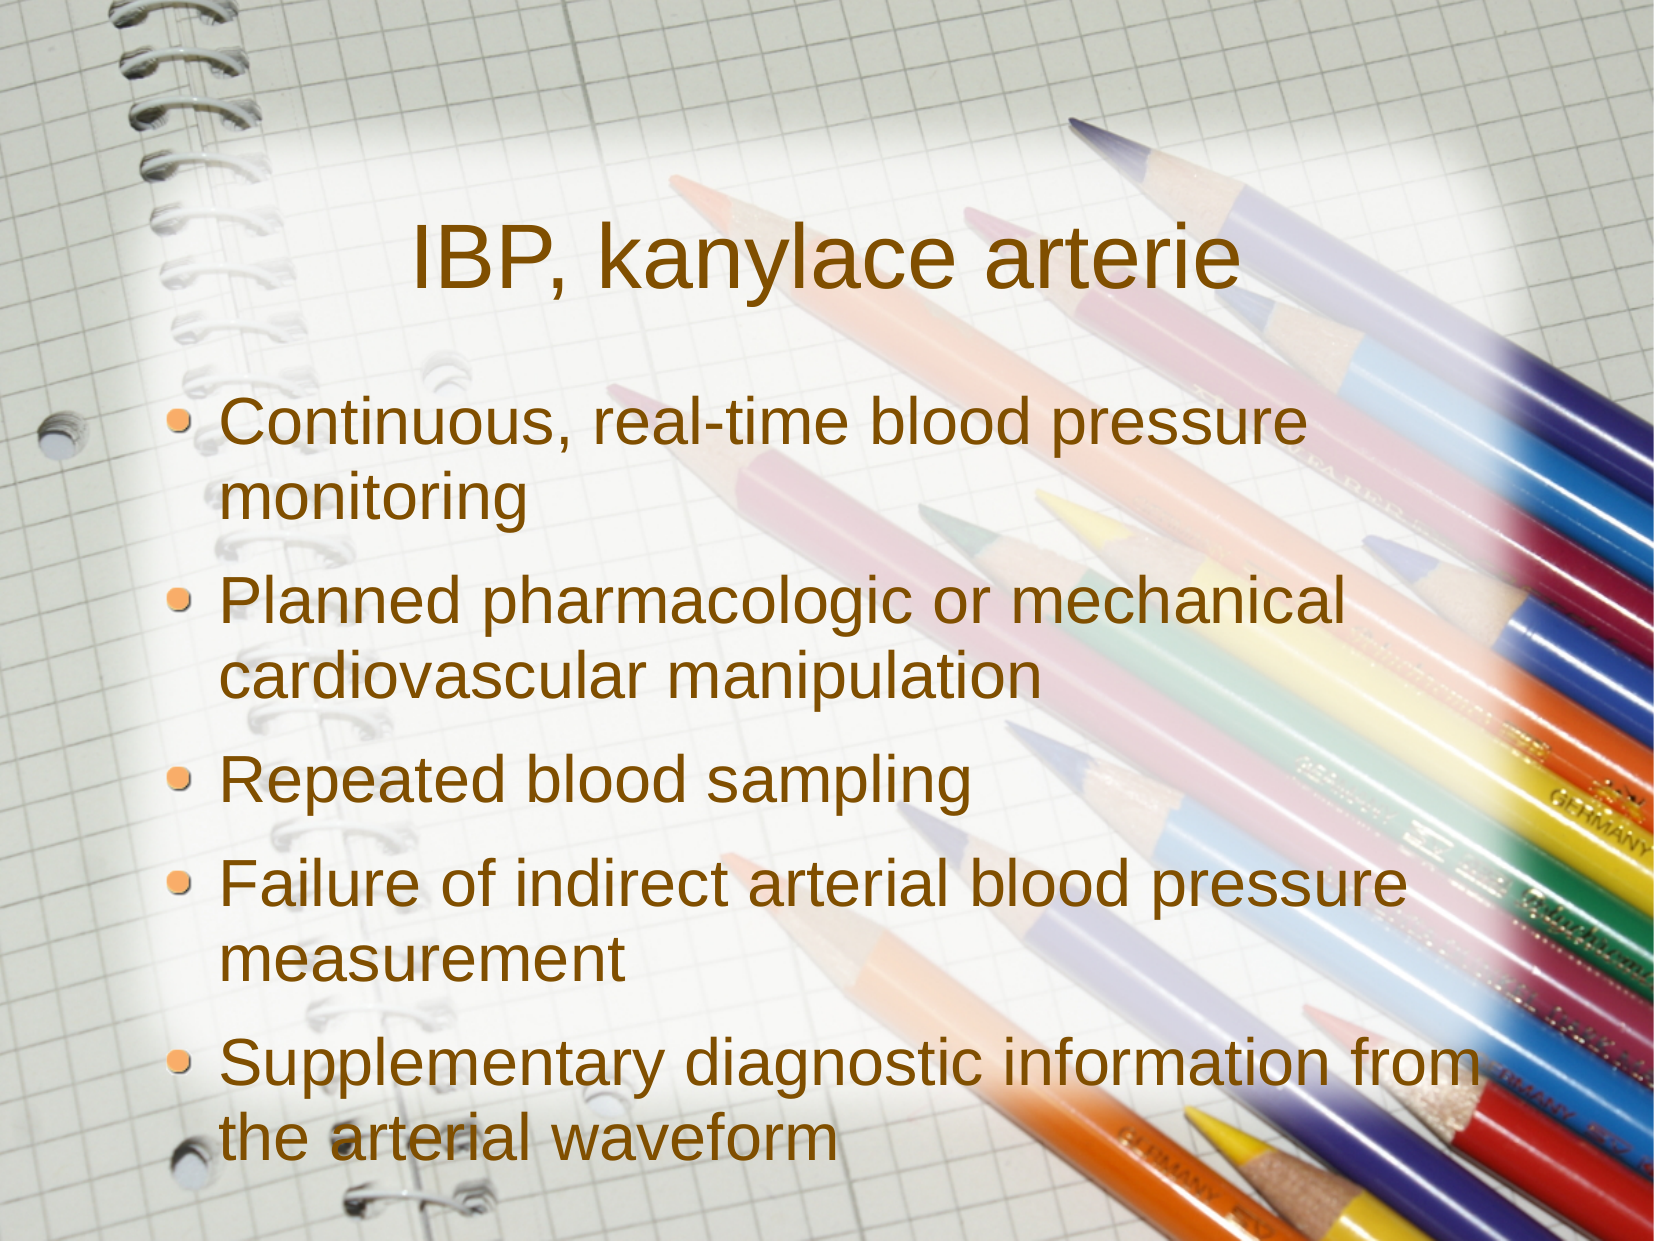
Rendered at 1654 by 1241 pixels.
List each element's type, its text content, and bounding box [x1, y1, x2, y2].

list Continuous, real-time blood pressure monitoring Planned pharmacologic or mechanical cardiovascular manipulation Repeated blood sampling Failure of indirect arterial blood pressure measurement Supplementary diagnostic information from the arterial waveform [147, 383, 1506, 1175]
picture [0, 0, 1654, 1241]
title IBP, kanylace arterie [147, 160, 1506, 353]
